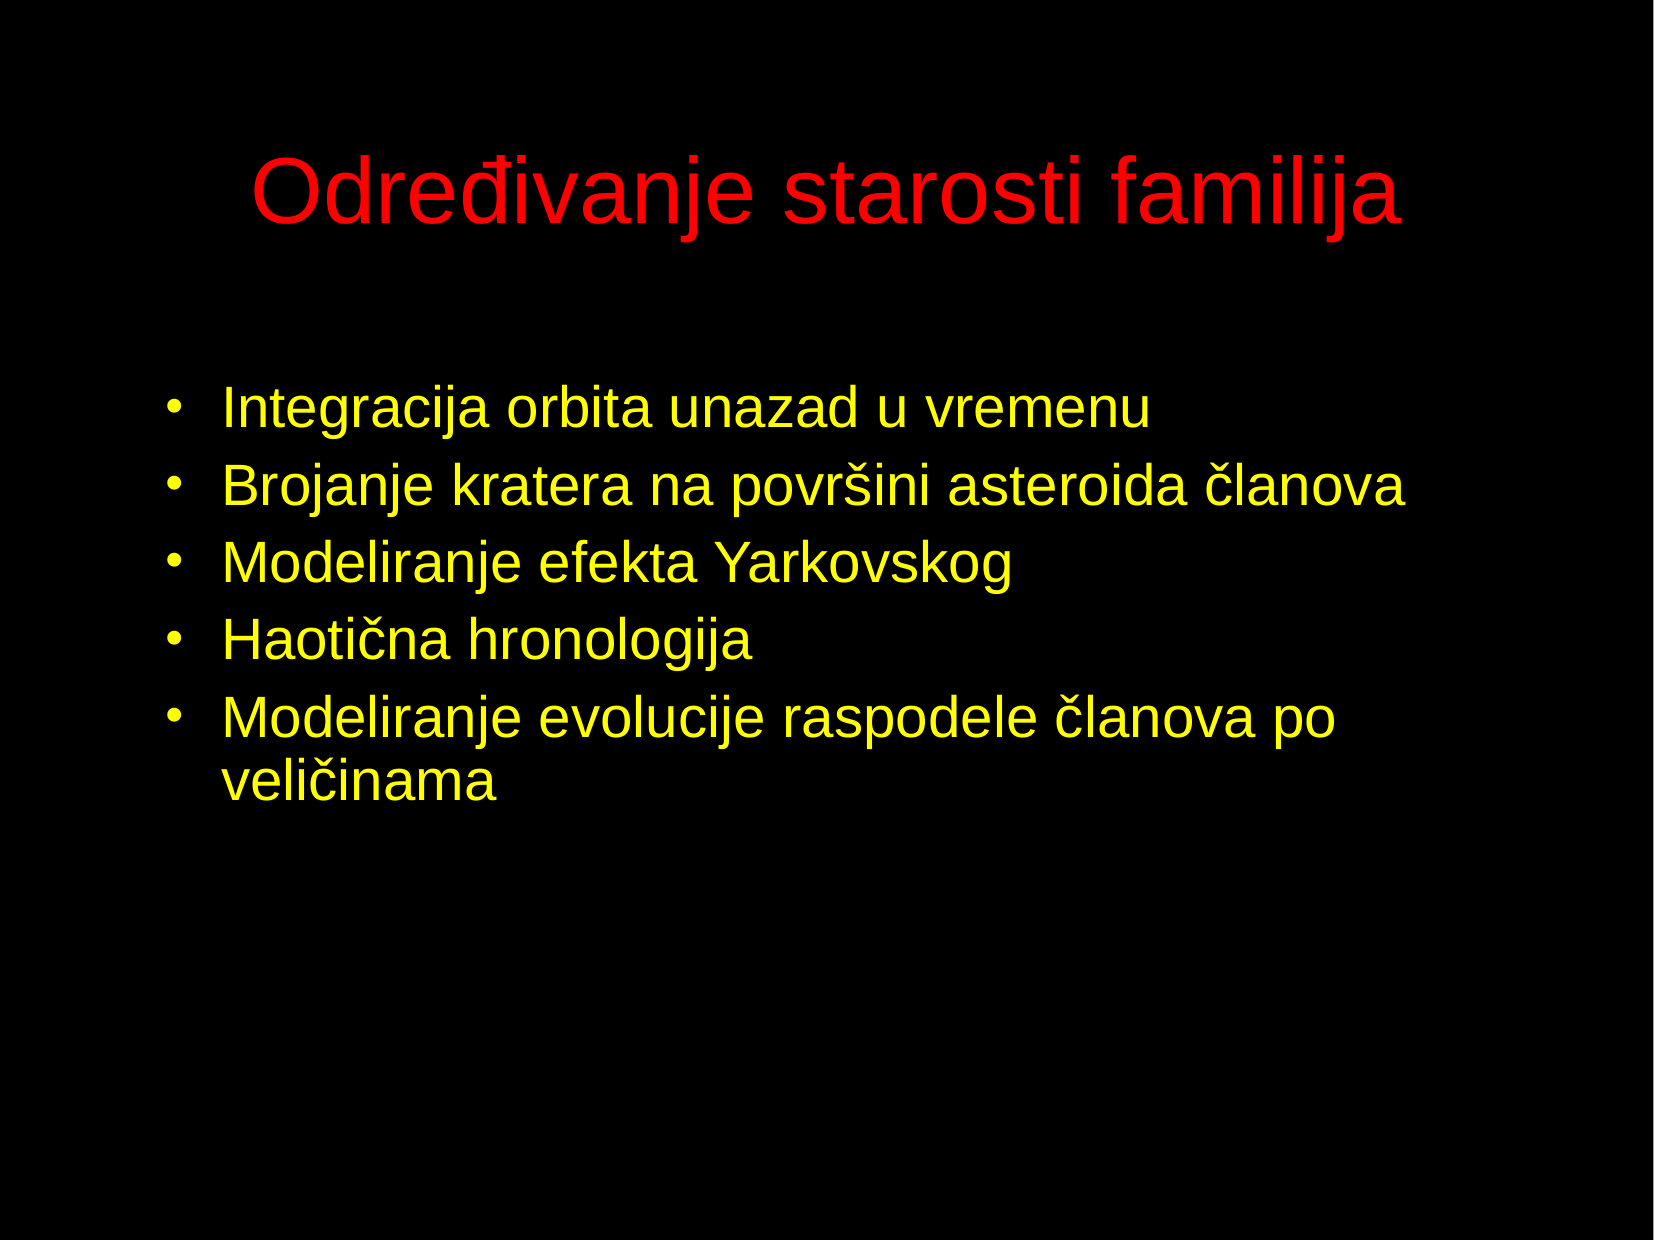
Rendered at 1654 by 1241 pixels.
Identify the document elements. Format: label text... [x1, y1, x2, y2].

list Integracija orbita unazad u vremenu Brojanje kratera na površini asteroida članova Modeliranje efekta Yarkovskog Haotična hronologija Modeliranje evolucije raspodele članova po veličinama [150, 369, 1570, 991]
title Određivanje starosti familija [124, 53, 1530, 319]
